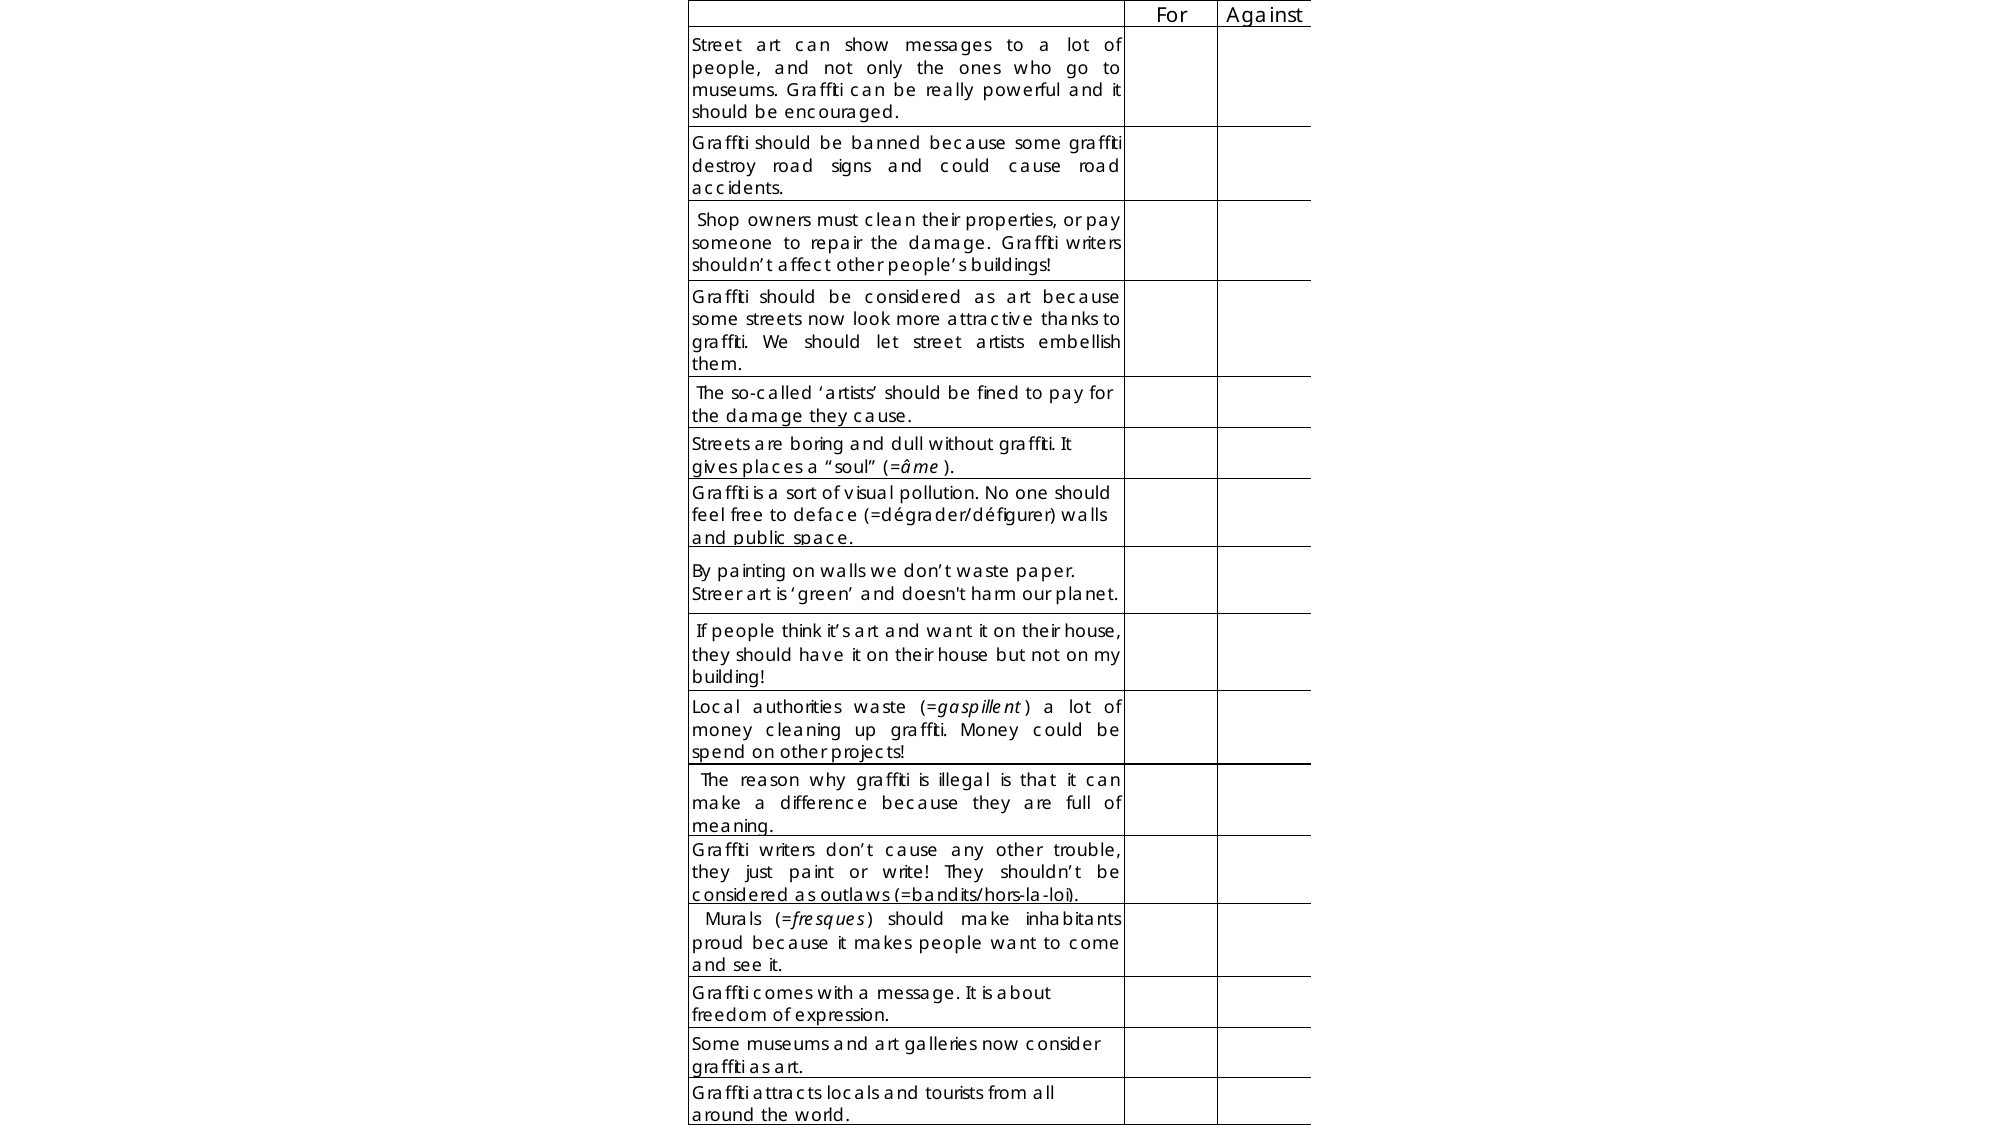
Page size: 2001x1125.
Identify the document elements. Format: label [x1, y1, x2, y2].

picture [688, 0, 1312, 1125]
